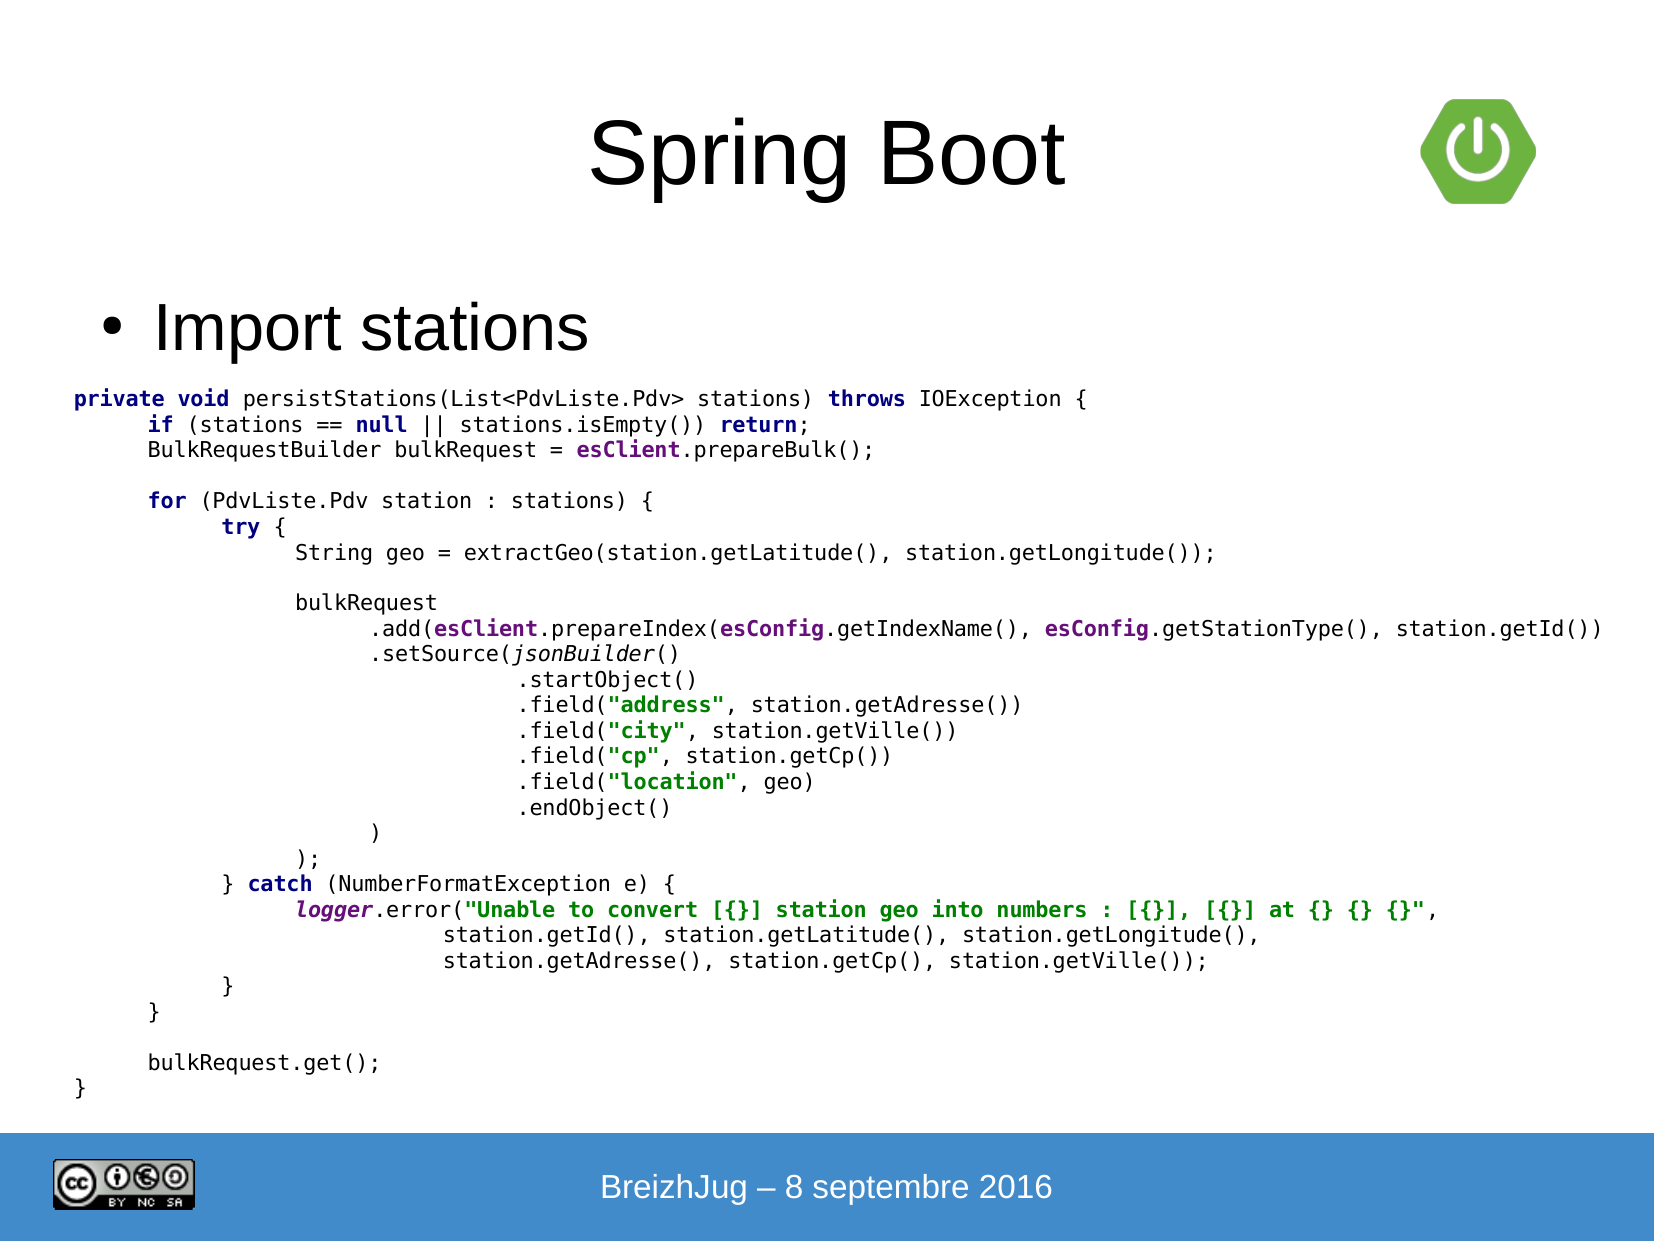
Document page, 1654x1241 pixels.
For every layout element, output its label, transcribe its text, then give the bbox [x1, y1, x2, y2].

picture [53, 1159, 195, 1210]
title Spring Boot [82, 49, 1571, 257]
text_box private void persistStations(List<PdvListe.Pdv> stations) throws IOException { if (stations == null || stations.isEmpty()) return; BulkRequestBuilder bulkRequest = esClient.prepareBulk(); for (PdvListe.Pdv station : stations) { try { String geo = extractGeo(station.getLatitude(), station.getLongitude()); bulkRequest .add(esClient.prepareIndex(esConfig.getIndexName(), esConfig.getStationType(), station.getId()) .setSource(jsonBuilder() .startObject() .field("address", station.getAdresse()) .field("city", station.getVille()) .field("cp", station.getCp()) .field("location", geo) .endObject() ) ); } catch (NumberFormatException e) { logger.error("Unable to convert [{}] station geo into numbers : [{}], [{}] at {} {} {}", station.getId(), station.getLatitude(), station.getLongitude(), station.getAdresse(), station.getCp(), station.getVille()); } } bulkRequest.get(); } [59, 379, 1630, 1109]
picture [1417, 90, 1540, 213]
list Import stations [82, 290, 1571, 379]
